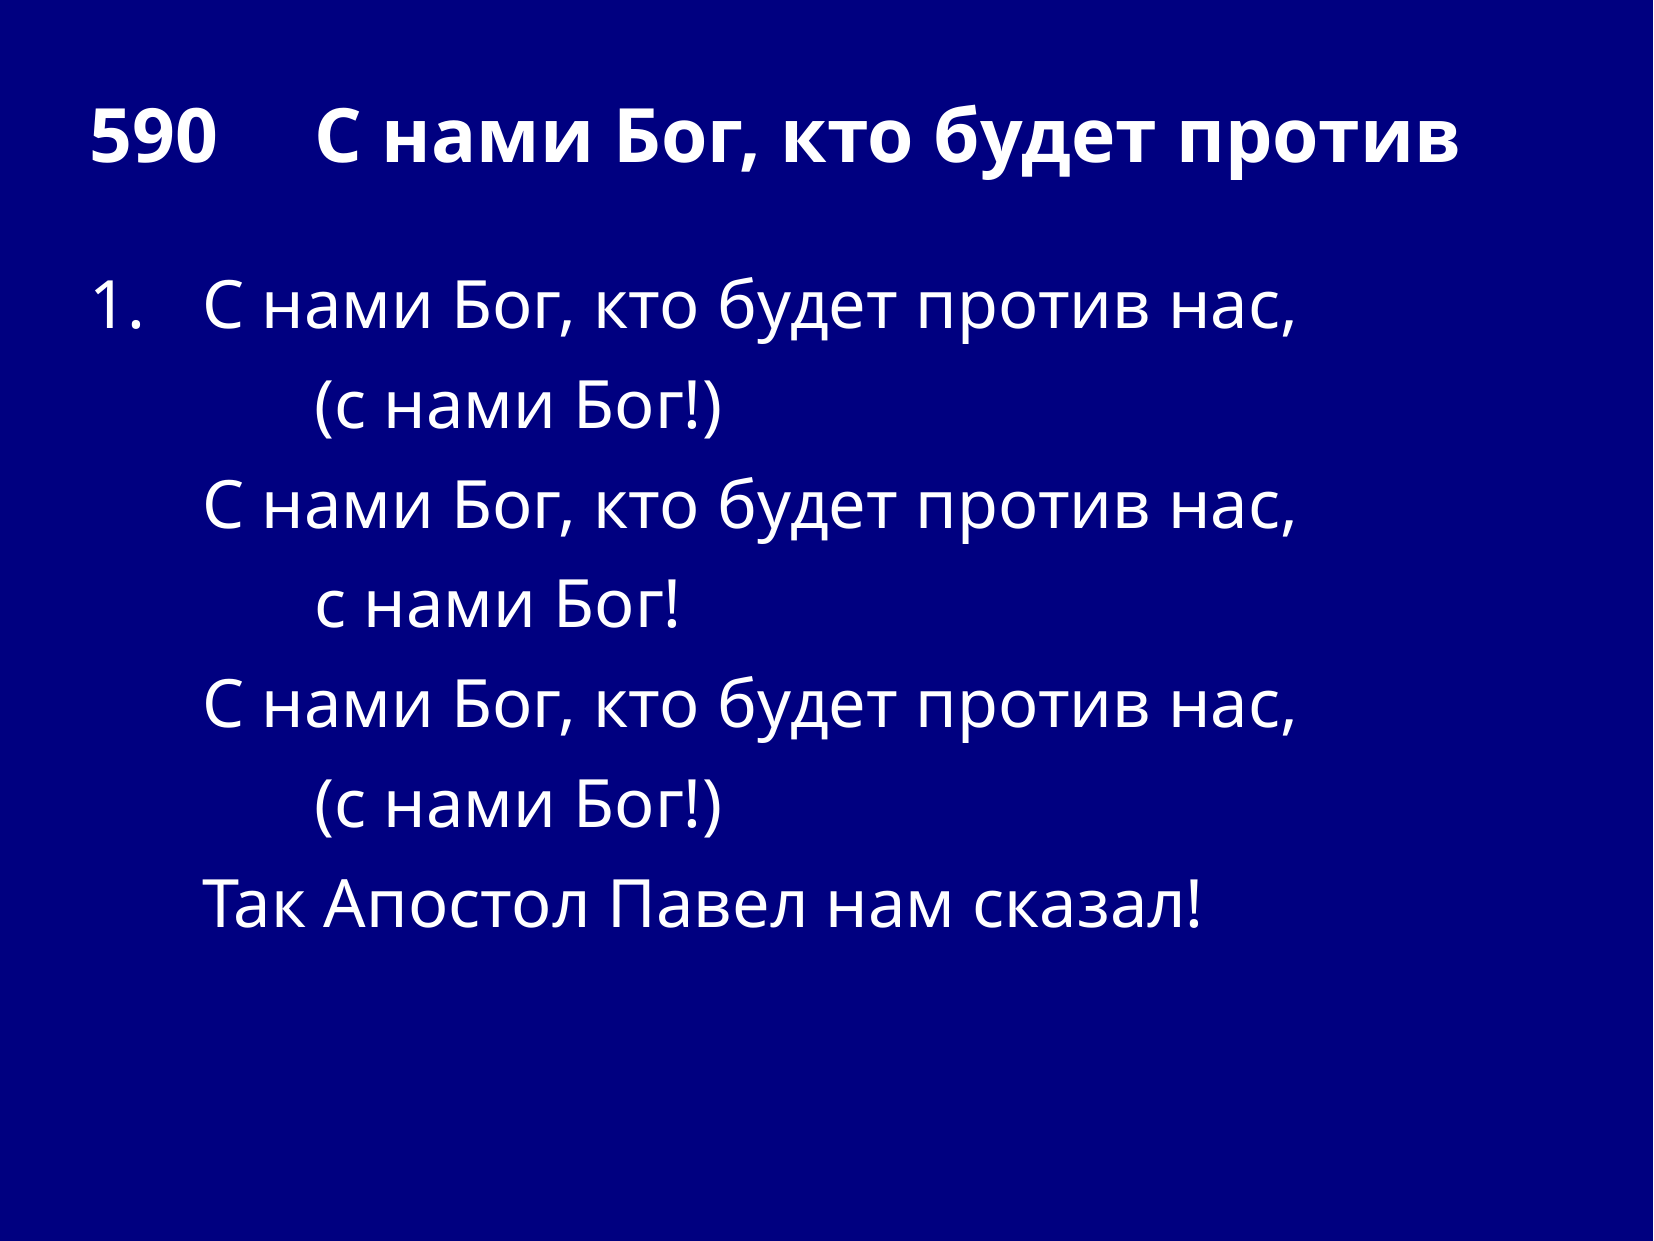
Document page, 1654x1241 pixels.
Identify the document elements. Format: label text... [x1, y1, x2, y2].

text_box 590 С нами Бог, кто будет против [75, 75, 1653, 188]
text_box 1. С нами Бог, кто будет против нас, (с нами Бог!) С нами Бог, кто будет против нас, с нами Бог! С нами Бог, кто будет против нас, (с нами Бог!) Так Апостол Павел нам сказал! [75, 188, 1576, 1163]
